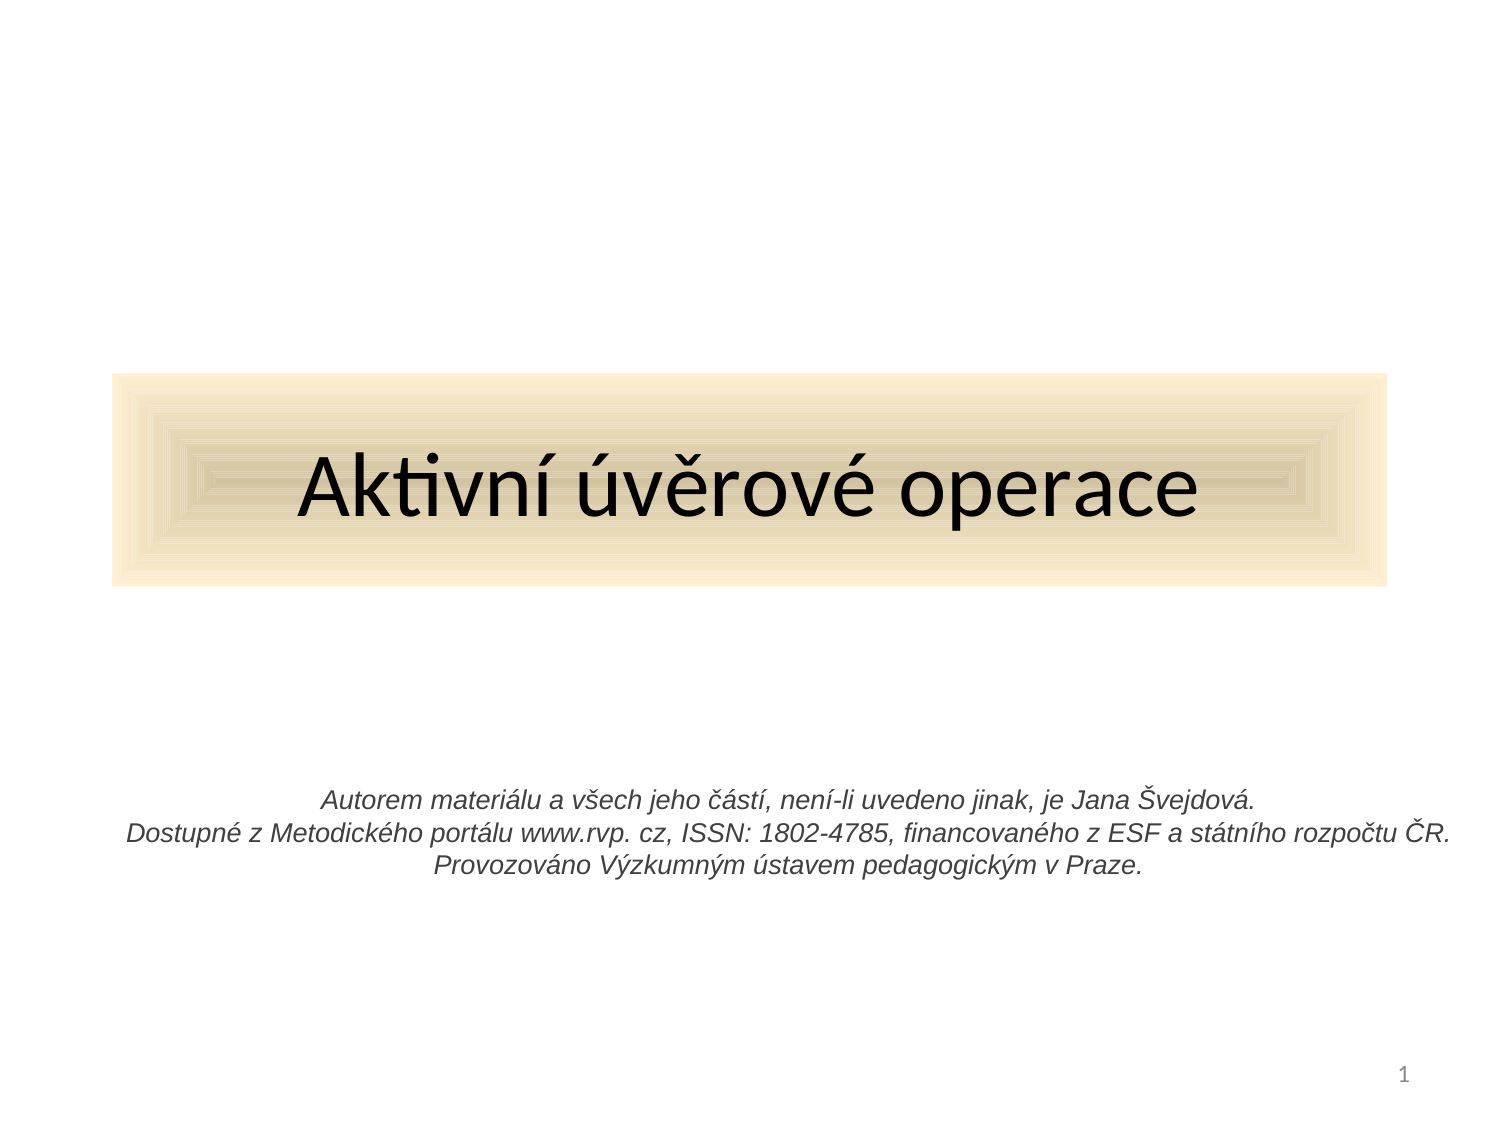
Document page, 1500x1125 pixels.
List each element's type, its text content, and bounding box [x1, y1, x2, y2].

title Aktivní úvěrové operace [112, 373, 1388, 587]
text_box Autorem materiálu a všech jeho částí, není-li uvedeno jinak, je Jana Švejdová. Dostupné z Metodického portálu www.rvp. cz, ISSN: 1802-4785, financovaného z ESF a státního rozpočtu ČR. Provozováno Výzkumným ústavem pedagogickým v Praze. [76, 774, 1500, 927]
text_box <číslo> [1074, 1042, 1426, 1103]
